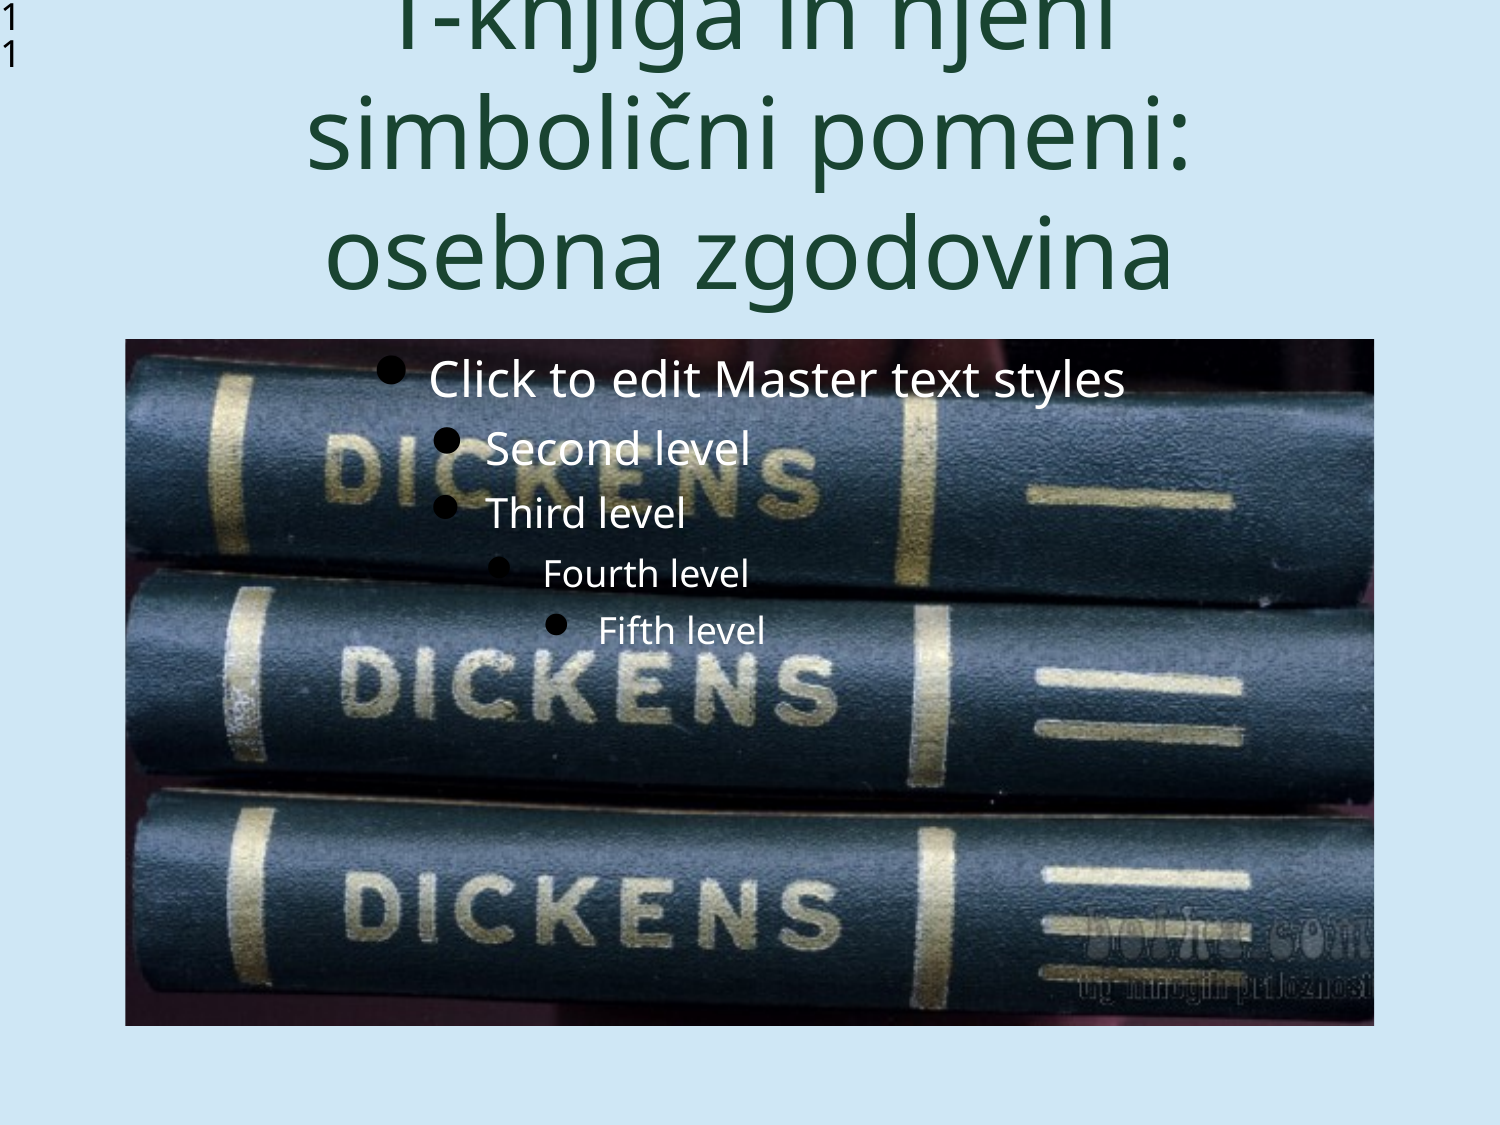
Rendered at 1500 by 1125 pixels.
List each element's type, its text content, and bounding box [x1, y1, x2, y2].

title T-knjiga in njeni simbolični pomeni: osebna zgodovina [125, 12, 1375, 246]
picture [125, 339, 1375, 1026]
